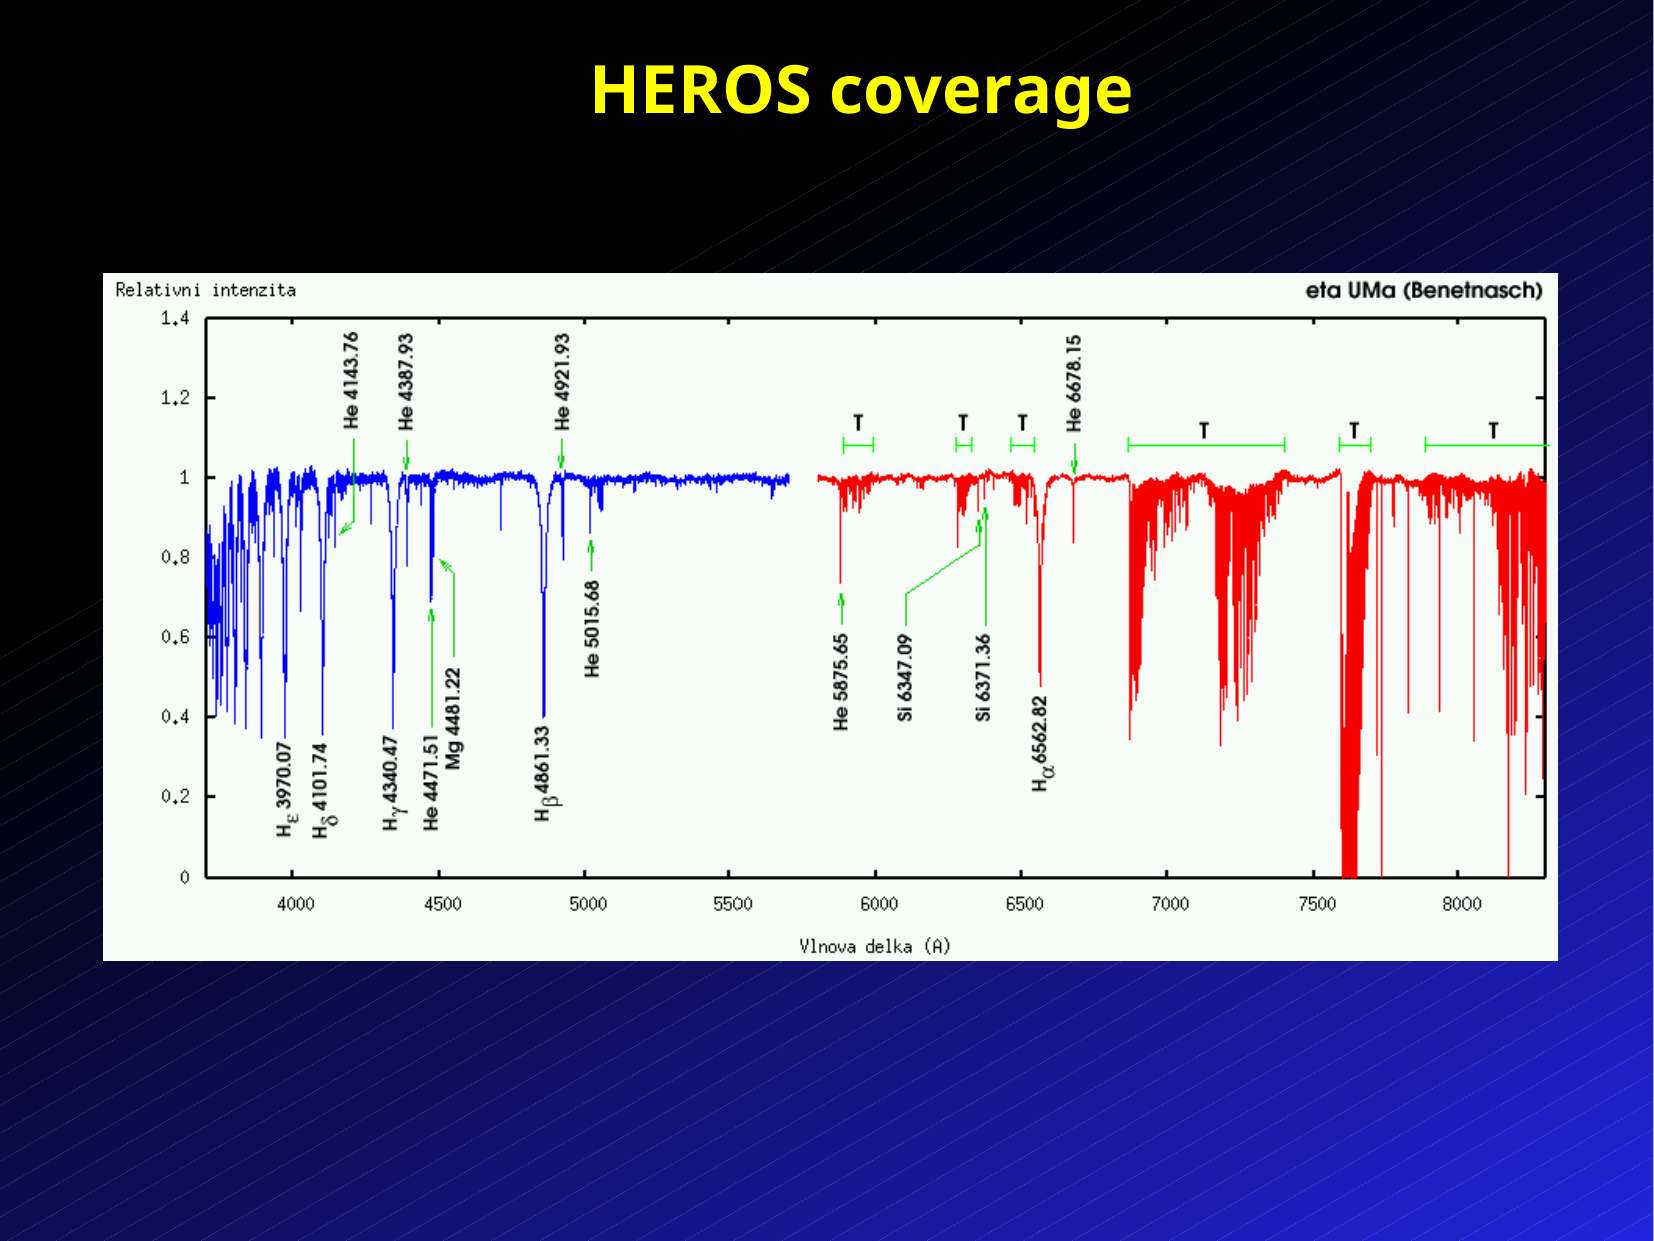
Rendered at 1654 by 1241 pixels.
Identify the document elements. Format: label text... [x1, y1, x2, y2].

title HEROS coverage [118, 27, 1607, 148]
picture [103, 273, 1558, 961]
